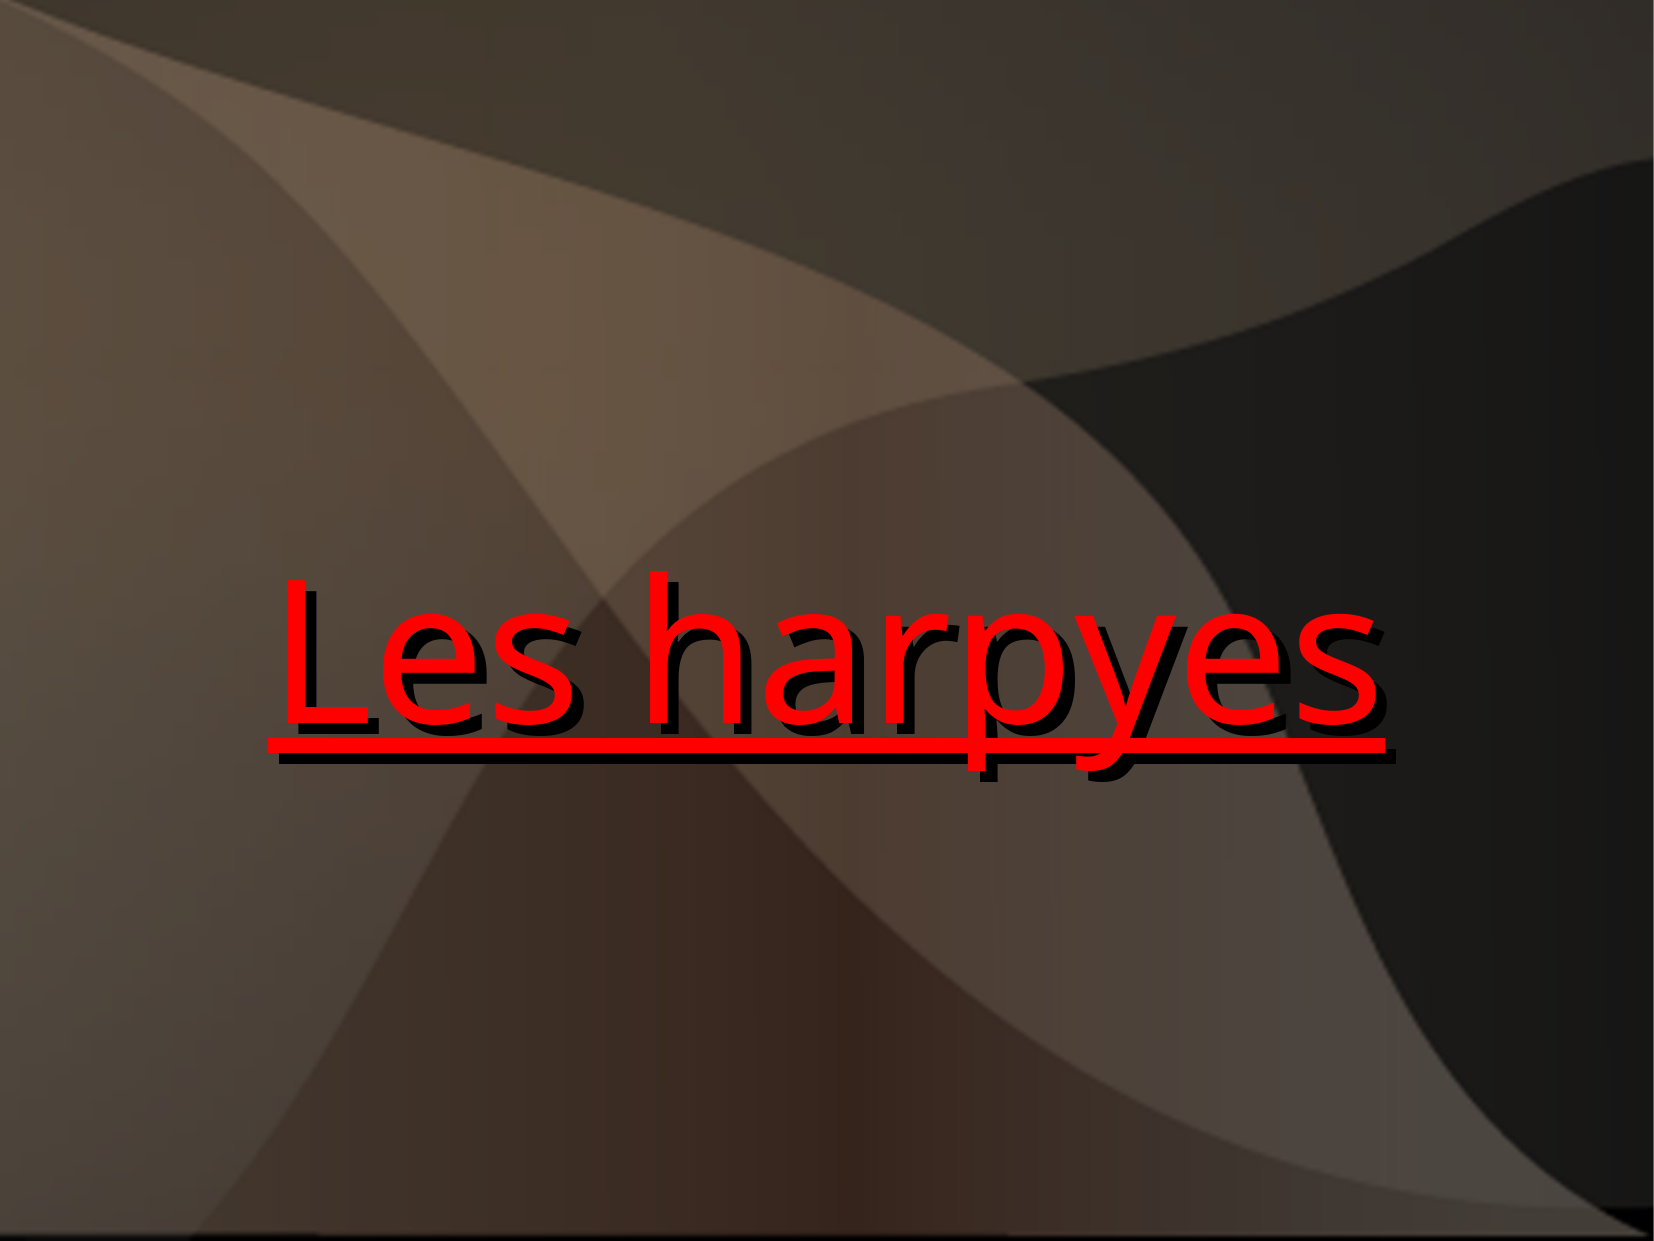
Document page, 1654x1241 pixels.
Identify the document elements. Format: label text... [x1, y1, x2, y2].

picture [0, 0, 1654, 1241]
subtitle Les harpyes [82, 236, 1571, 1055]
